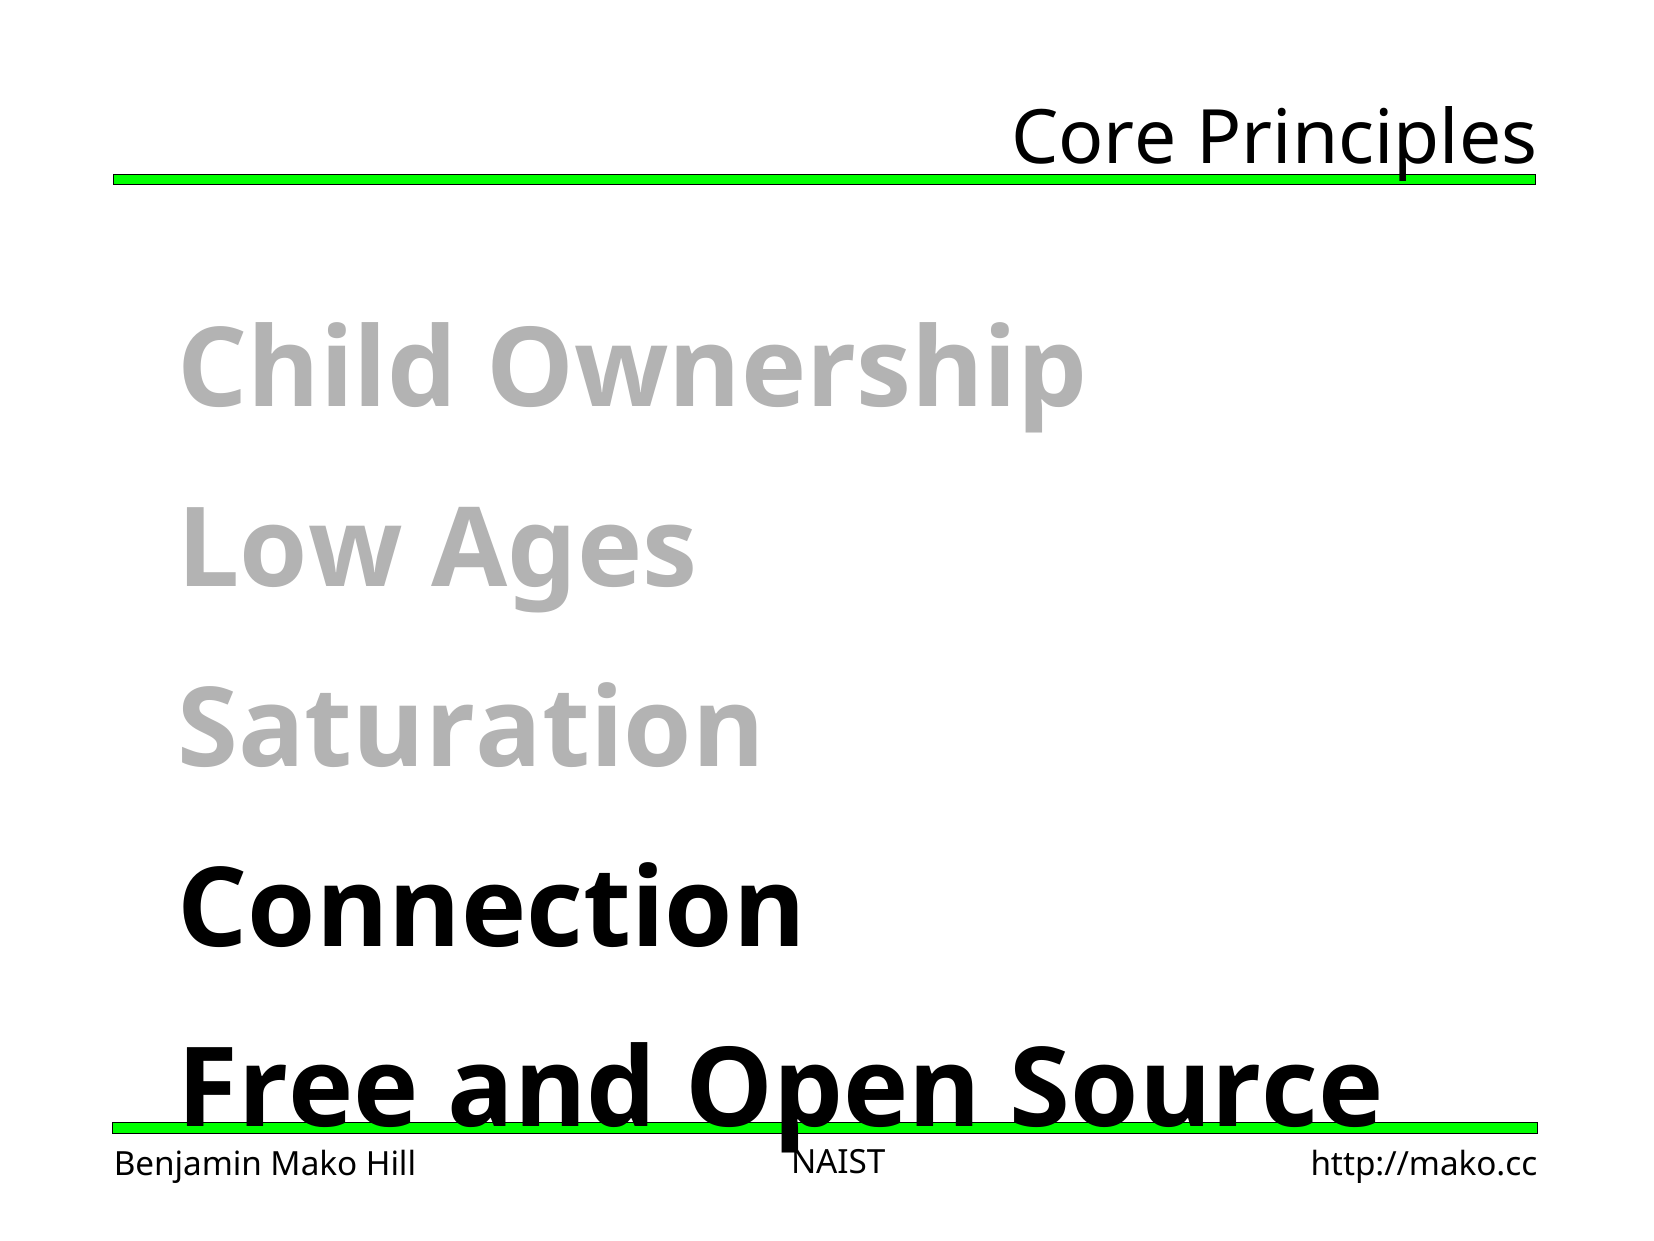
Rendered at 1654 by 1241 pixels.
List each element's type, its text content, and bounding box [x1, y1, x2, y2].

list Child Ownership Low Ages Saturation Connection Free and Open Source [141, 825, 1538, 1126]
text_box [74, 262, 1538, 825]
title Core Principles [125, 70, 1538, 198]
